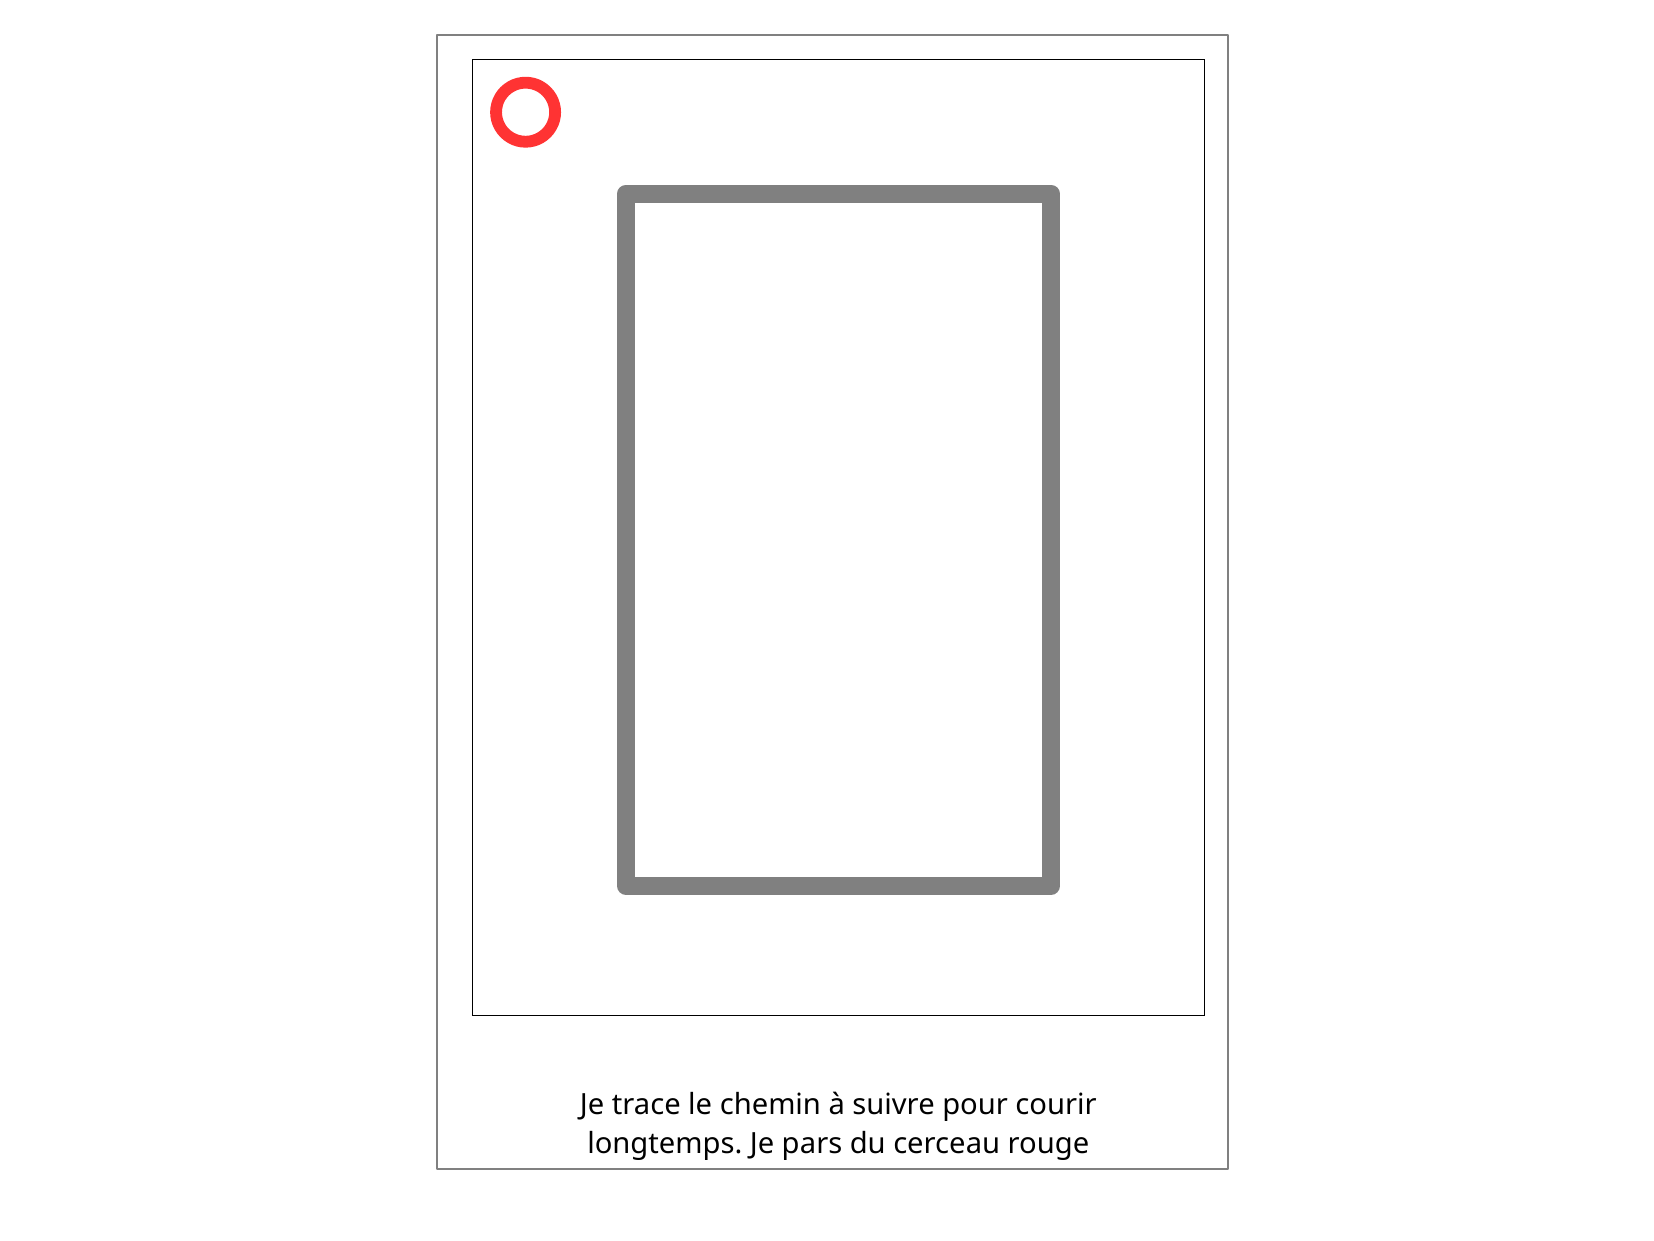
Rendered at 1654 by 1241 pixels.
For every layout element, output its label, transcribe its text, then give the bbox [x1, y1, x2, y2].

text_box Je trace le chemin à suivre pour courir longtemps. Je pars du cerceau rouge [484, 1075, 1193, 1170]
text_box [437, 35, 1229, 1170]
